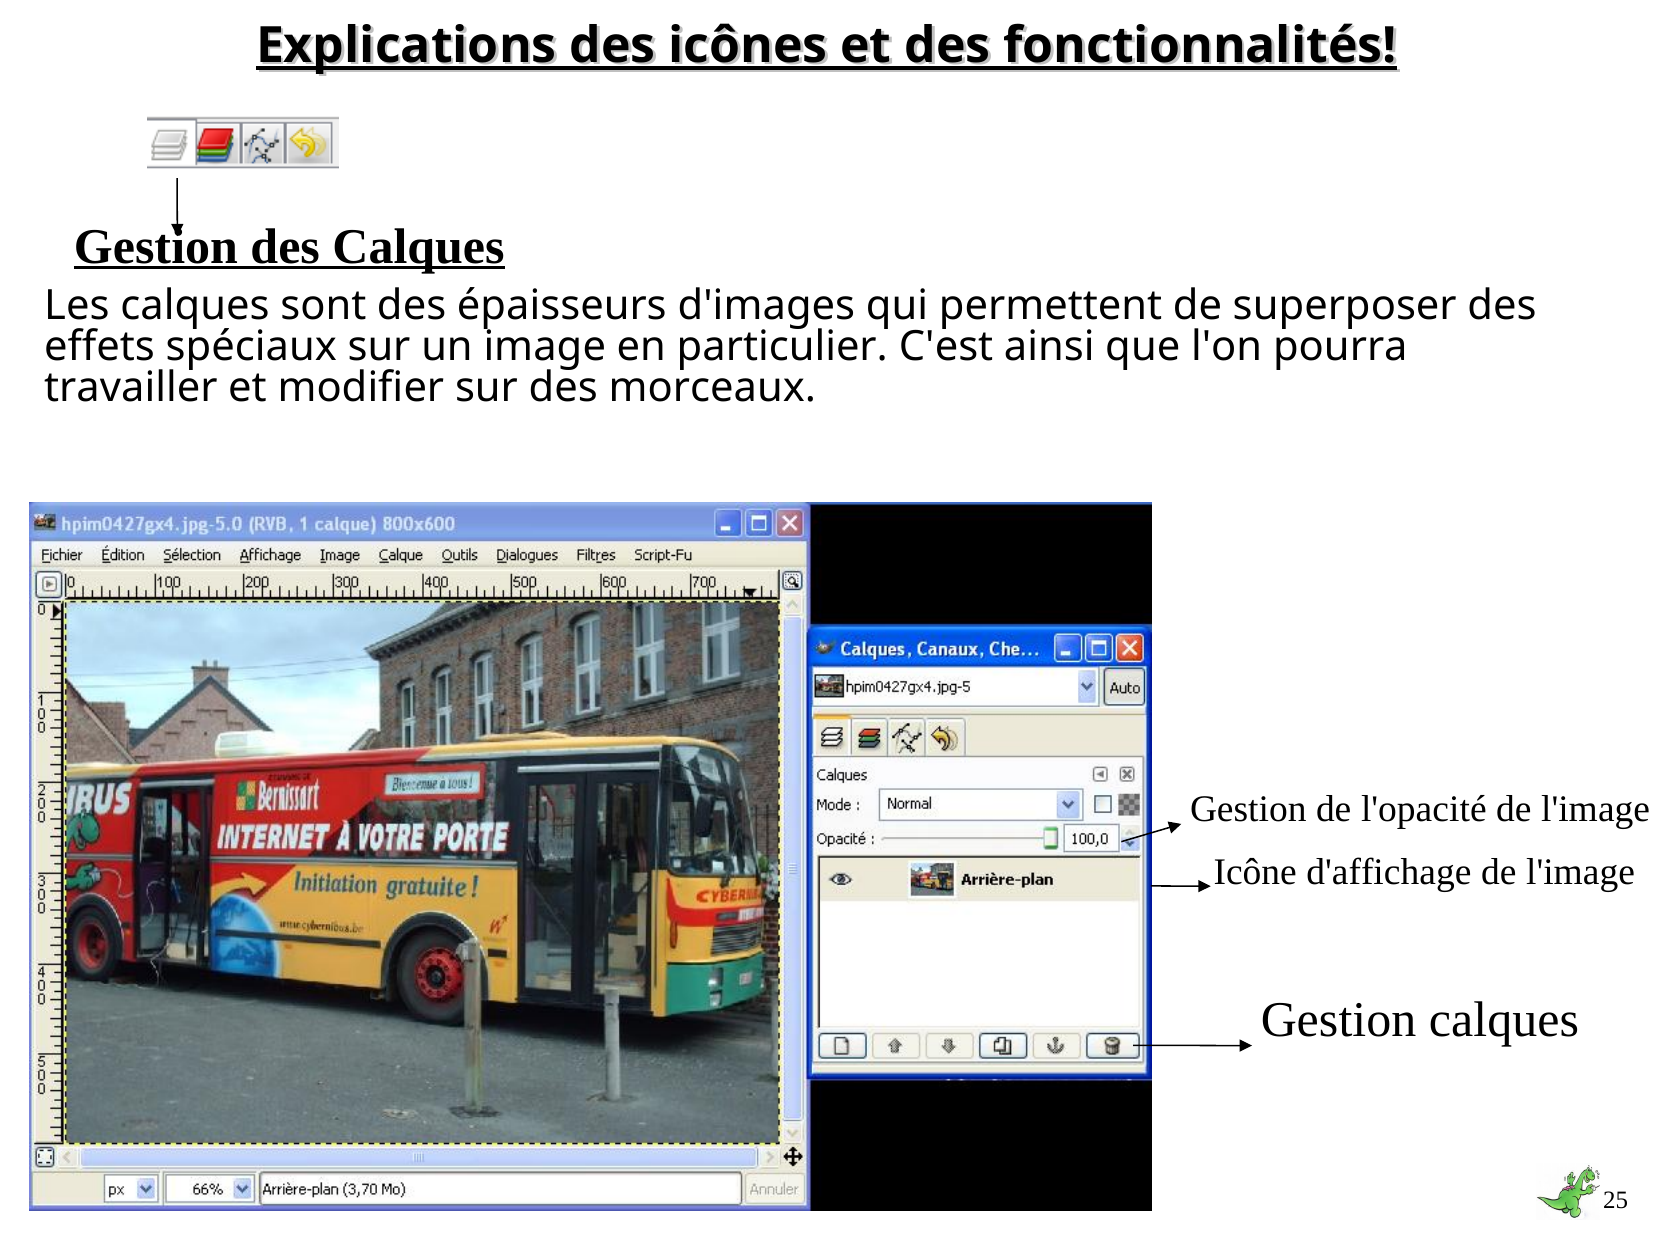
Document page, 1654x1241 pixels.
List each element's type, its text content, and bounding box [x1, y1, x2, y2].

text_box Gestion de l'opacité de l'image [1175, 798, 1654, 857]
text_box Gestion calques [1246, 1009, 1654, 1081]
text_box Explications des icônes et des fonctionnalités! [29, 29, 1624, 208]
text_box Gestion des Calques [59, 236, 562, 295]
picture [147, 116, 339, 178]
picture [1536, 1163, 1600, 1220]
text_box Icône d'affichage de l'image [1198, 862, 1654, 920]
text_box Les calques sont des épaisseurs d'images qui permettent de superposer des effets spéciaux sur un image en particulier. C'est ainsi que l'on pourra travailler et modifier sur des morceaux. [29, 295, 1624, 465]
text_box 25 [1603, 1186, 1632, 1214]
picture [29, 502, 1152, 1211]
